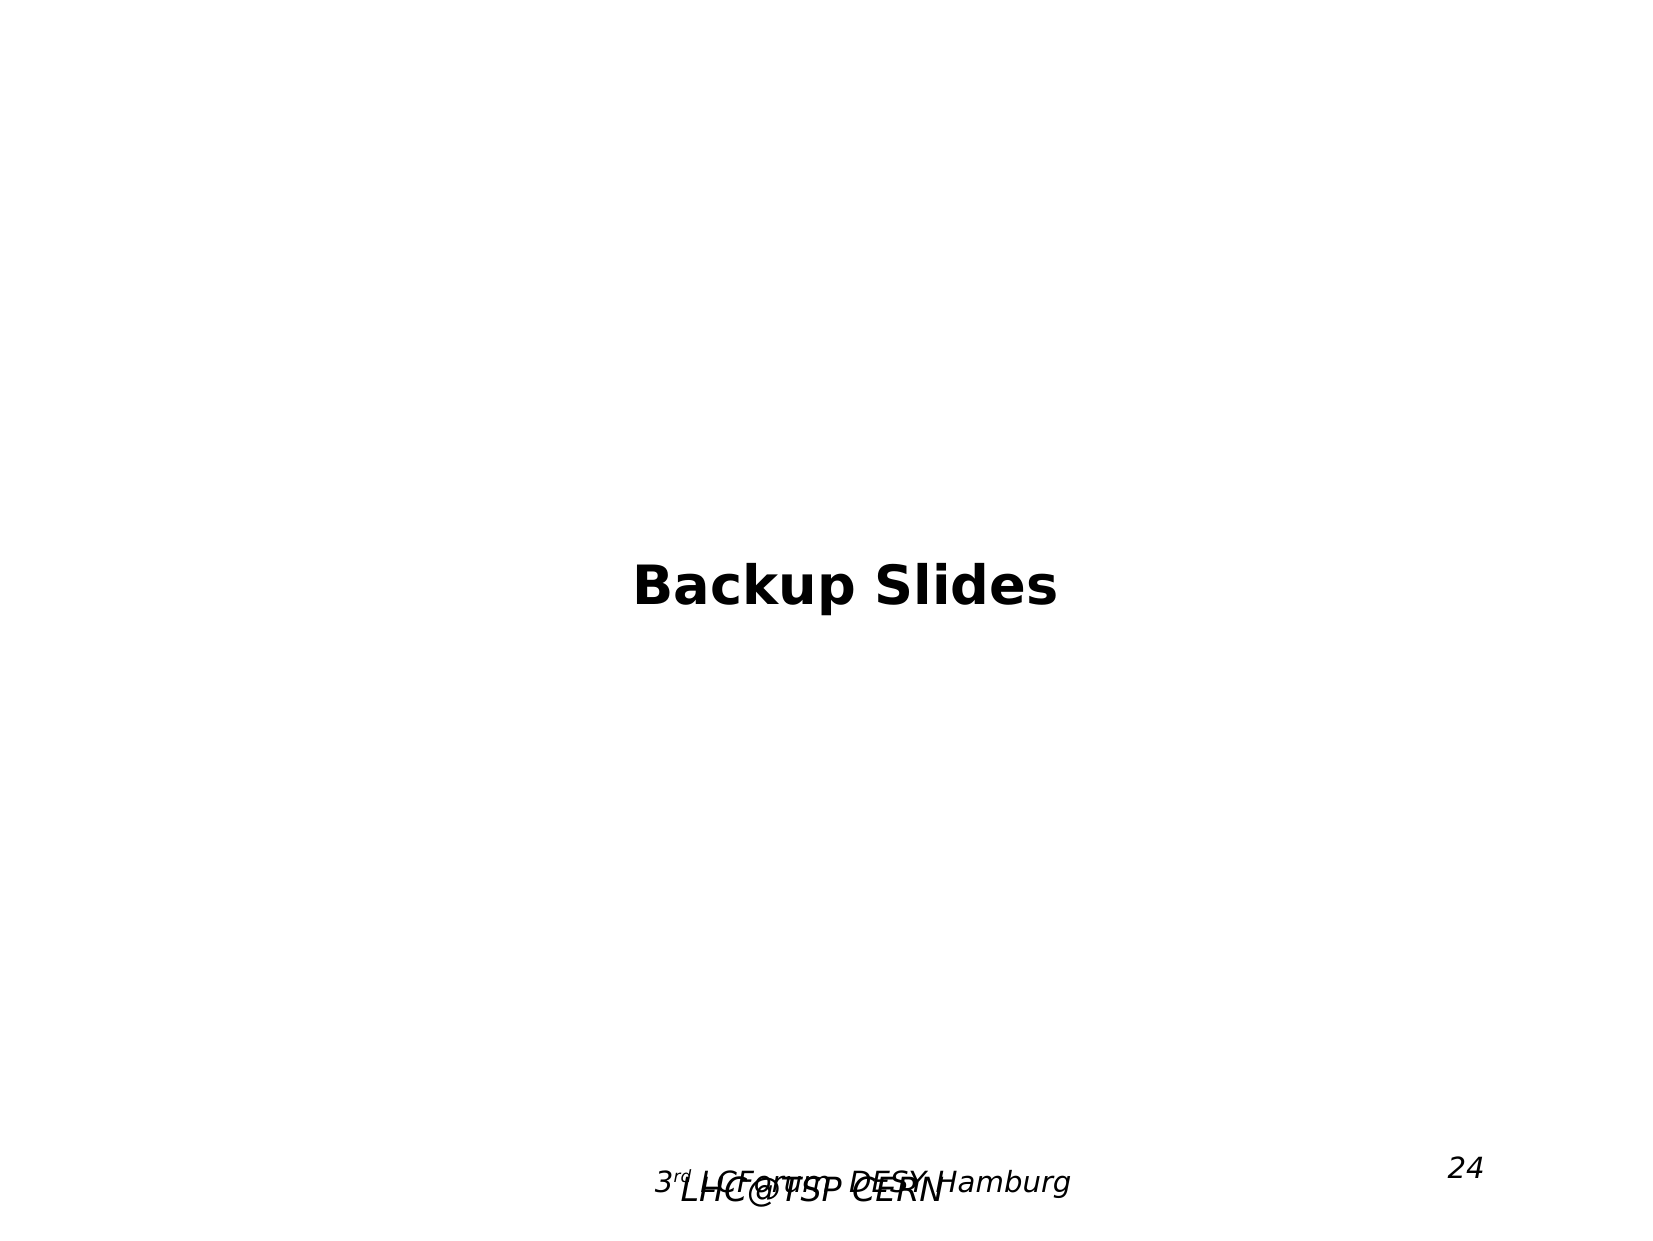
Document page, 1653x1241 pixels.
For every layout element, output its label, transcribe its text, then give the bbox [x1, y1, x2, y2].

text_box 3rd LCForum DESY Hamburg [565, 1129, 1162, 1216]
text_box Backup Slides [617, 545, 1074, 624]
